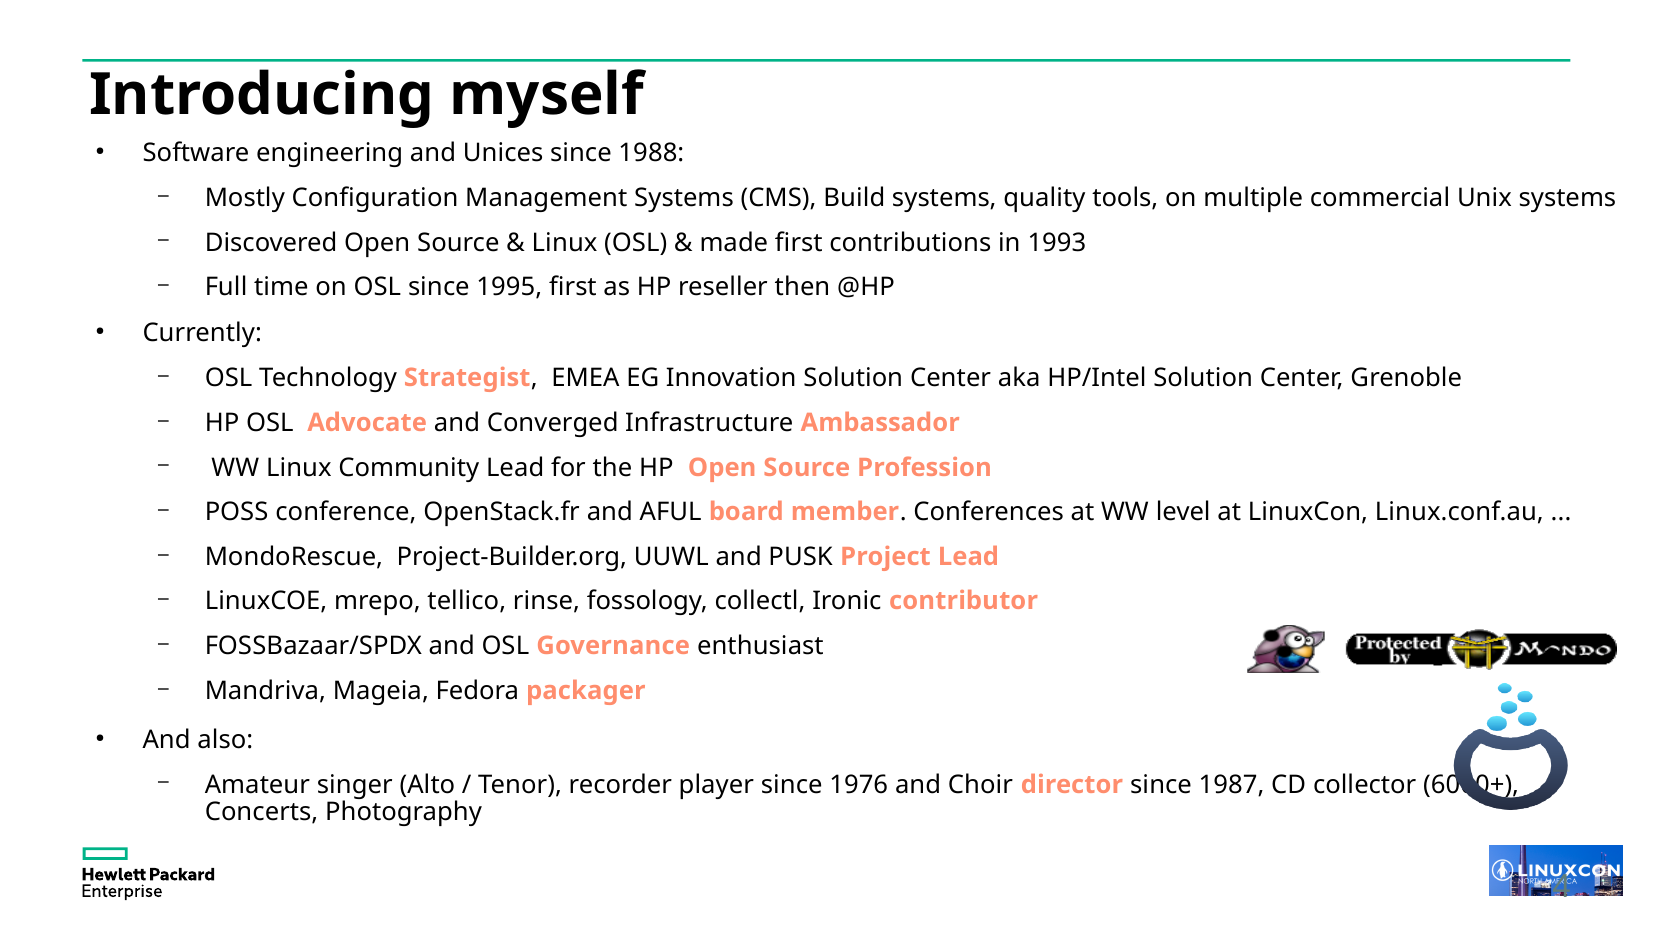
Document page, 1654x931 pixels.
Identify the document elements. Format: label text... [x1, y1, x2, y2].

title Introducing myself [89, 63, 1577, 132]
picture [1226, 606, 1617, 814]
picture [1489, 856, 1623, 896]
slide_number <numéro> [1498, 872, 1571, 904]
list Software engineering and Unices since 1988: Mostly Configuration Management Systems (CMS), Build systems, quality tools, on multiple commercial Unix systems Discovered Open Source & Linux (OSL) & made first contributions in 1993 Full time on OSL since 1995, first as HP reseller then @HP Currently: OSL Technology Strategist, EMEA EG Innovation Solution Center aka HP/Intel Solution Center, Grenoble HP OSL Advocate and Converged Infrastructure Ambassador WW Linux Community Lead for the HP Open Source Profession POSS conference, OpenStack.fr and AFUL board member. Conferences at WW level at LinuxCon, Linux.conf.au, ... MondoRescue, Project-Builder.org, UUWL and PUSK Project Lead LinuxCOE, mrepo, tellico, rinse, fossology, collectl, Ironic contributor FOSSBazaar/SPDX and OSL Governance enthusiast Mandriva, Mageia, Fedora packager And also: Amateur singer (Alto / Tenor), recorder player since 1976 and Choir director since 1987, CD collector (6000+), Concerts, Photography [65, 132, 1645, 856]
